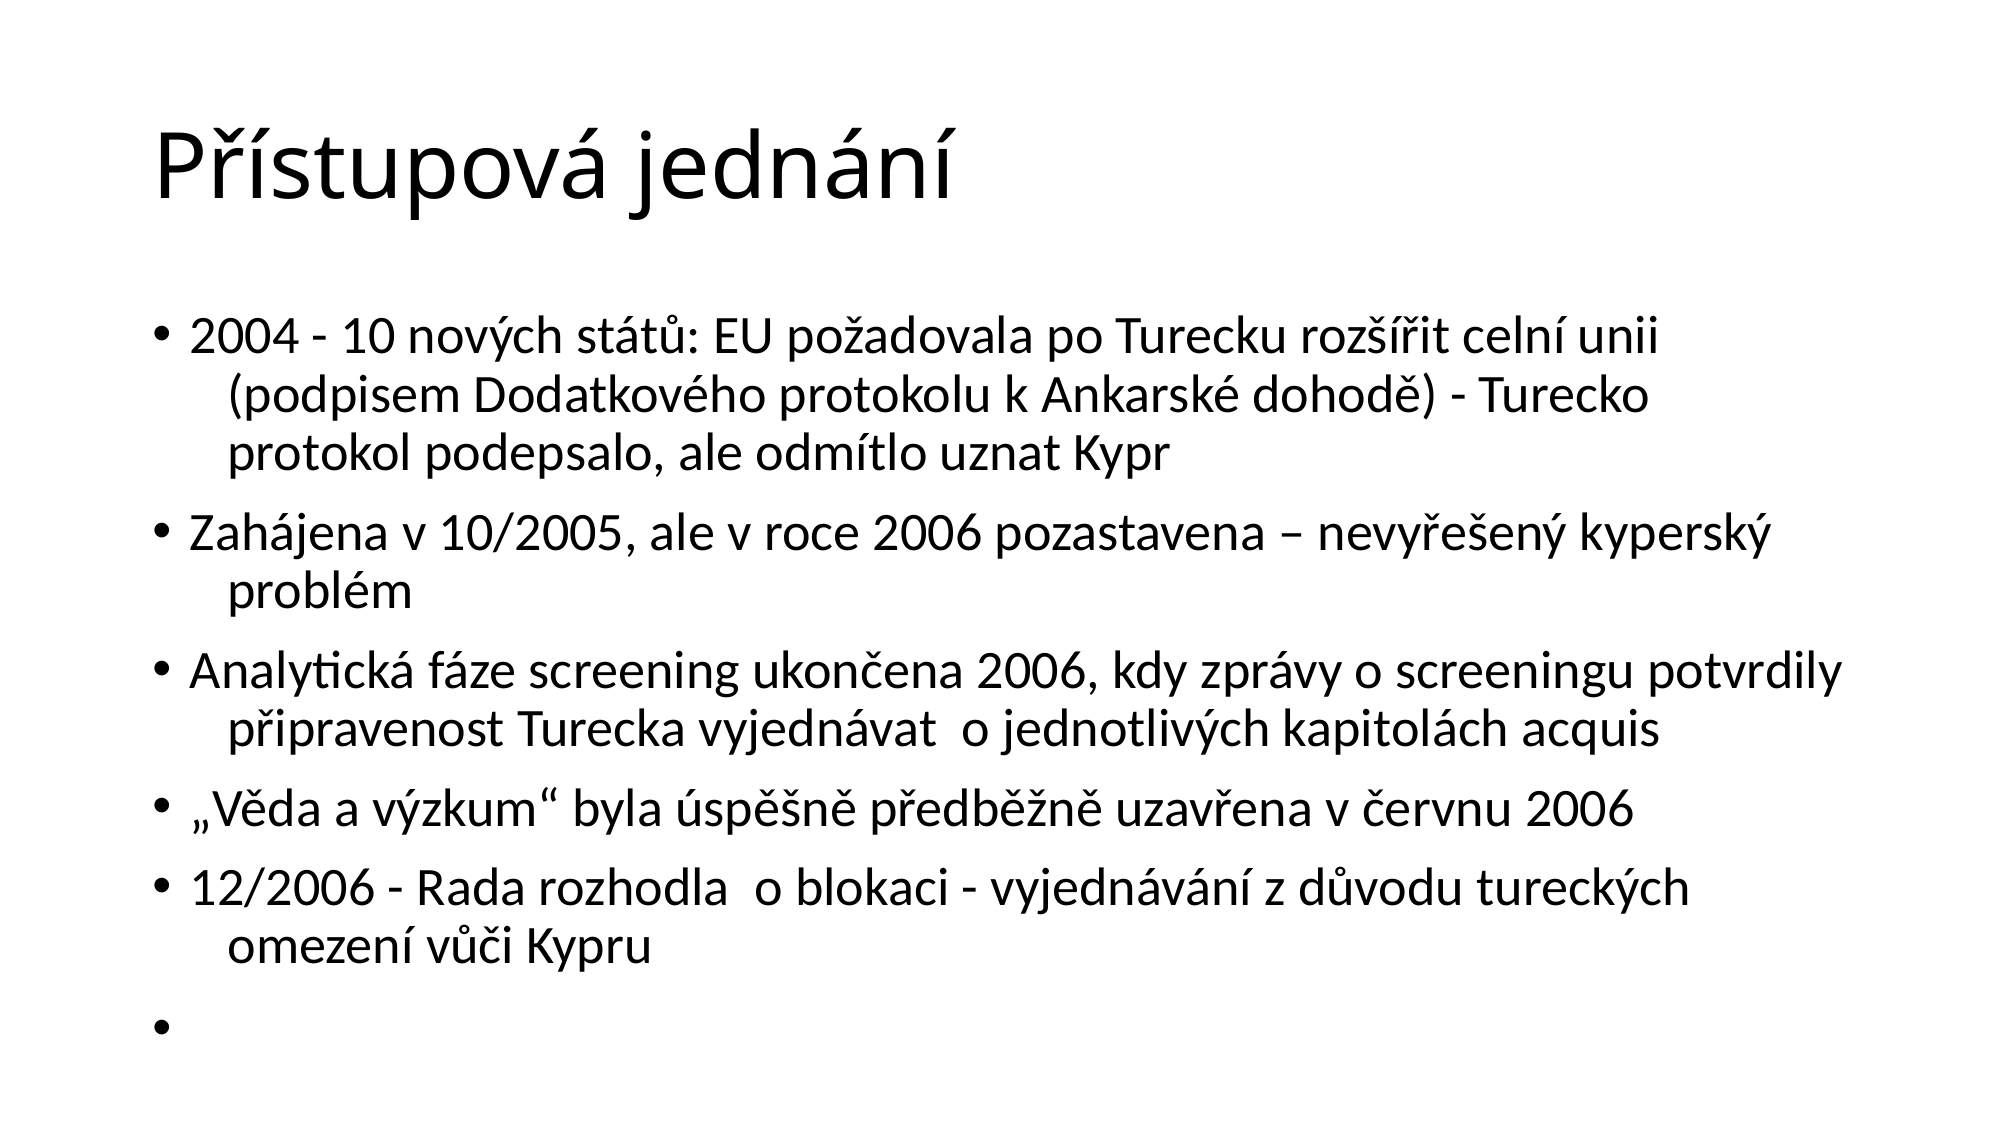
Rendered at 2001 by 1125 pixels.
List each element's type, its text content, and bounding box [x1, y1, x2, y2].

list 2004 - 10 nových států: EU požadovala po Turecku rozšířit celní unii (podpisem Dodatkového protokolu k Ankarské dohodě) - Turecko protokol podepsalo, ale odmítlo uznat Kypr Zahájena v 10/2005, ale v roce 2006 pozastavena – nevyřešený kyperský problém Analytická fáze screening ukončena 2006, kdy zprávy o screeningu potvrdily připravenost Turecka vyjednávat o jednotlivých kapitolách acquis „Věda a výzkum“ byla úspěšně předběžně uzavřena v červnu 2006 12/2006 - Rada rozhodla o blokaci - vyjednávání z důvodu tureckých omezení vůči Kypru [137, 299, 1863, 1014]
title Přístupová jednání [137, 59, 1863, 278]
